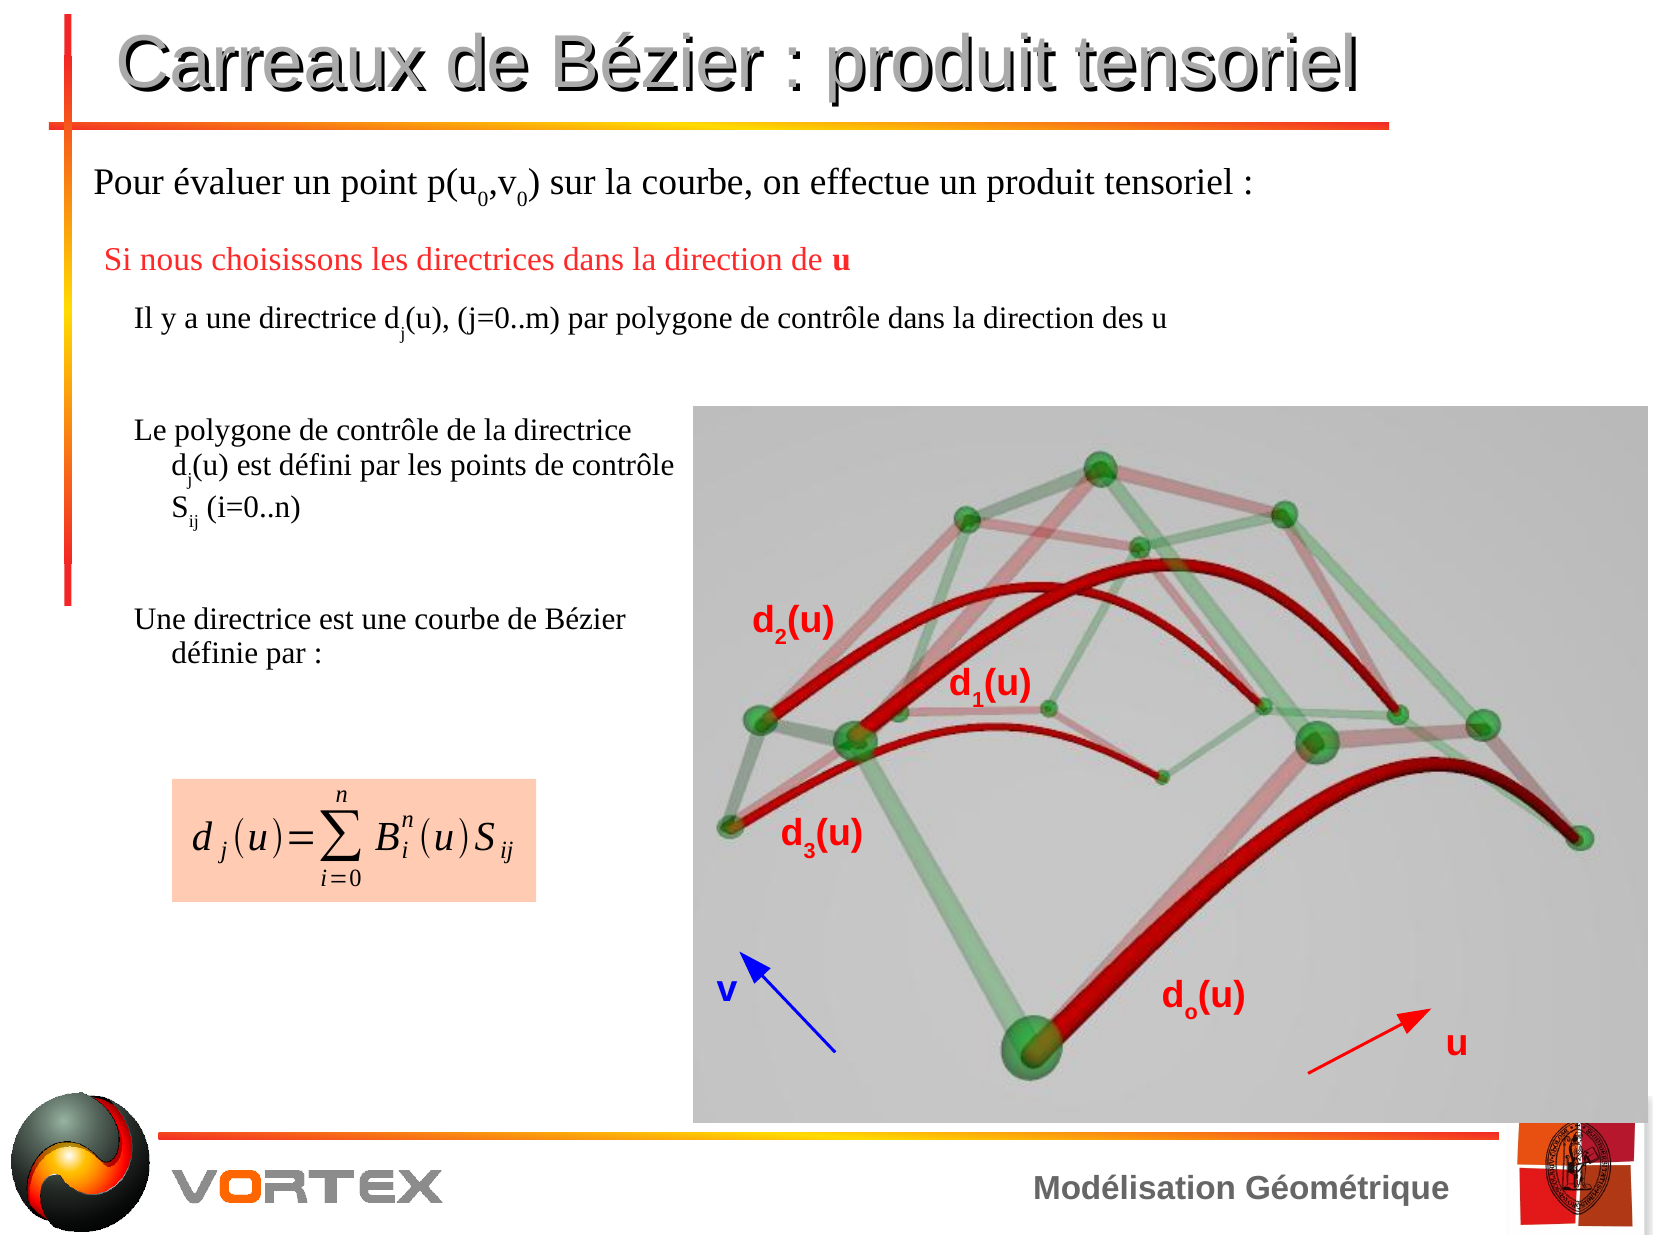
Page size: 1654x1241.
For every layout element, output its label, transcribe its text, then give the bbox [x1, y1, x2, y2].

text_box d3(u) [744, 804, 901, 873]
text_box do(u) [1146, 965, 1262, 1037]
title Carreaux de Bézier : produit tensoriel [82, 4, 1392, 120]
picture [693, 406, 1653, 1235]
picture [11, 1092, 443, 1232]
text_box v [700, 959, 754, 1023]
text_box d2(u) [724, 591, 863, 659]
chart [183, 779, 520, 891]
text_box d1(u) [917, 654, 1064, 720]
text_box u [1430, 1013, 1484, 1077]
list Pour évaluer un point p(u0,v0) sur la courbe, on effectue un produit tensoriel : Si nous choisissons les directrices dans la direction de u Il y a une directrice dj(u), (j=0..m) par polygone de contrôle dans la direction des u Le polygone de contrôle de la directrice dj(u) est défini par les points de contrôle Sij (i=0..n) Une directrice est une courbe de Bézier définie par : [75, 160, 1624, 1103]
